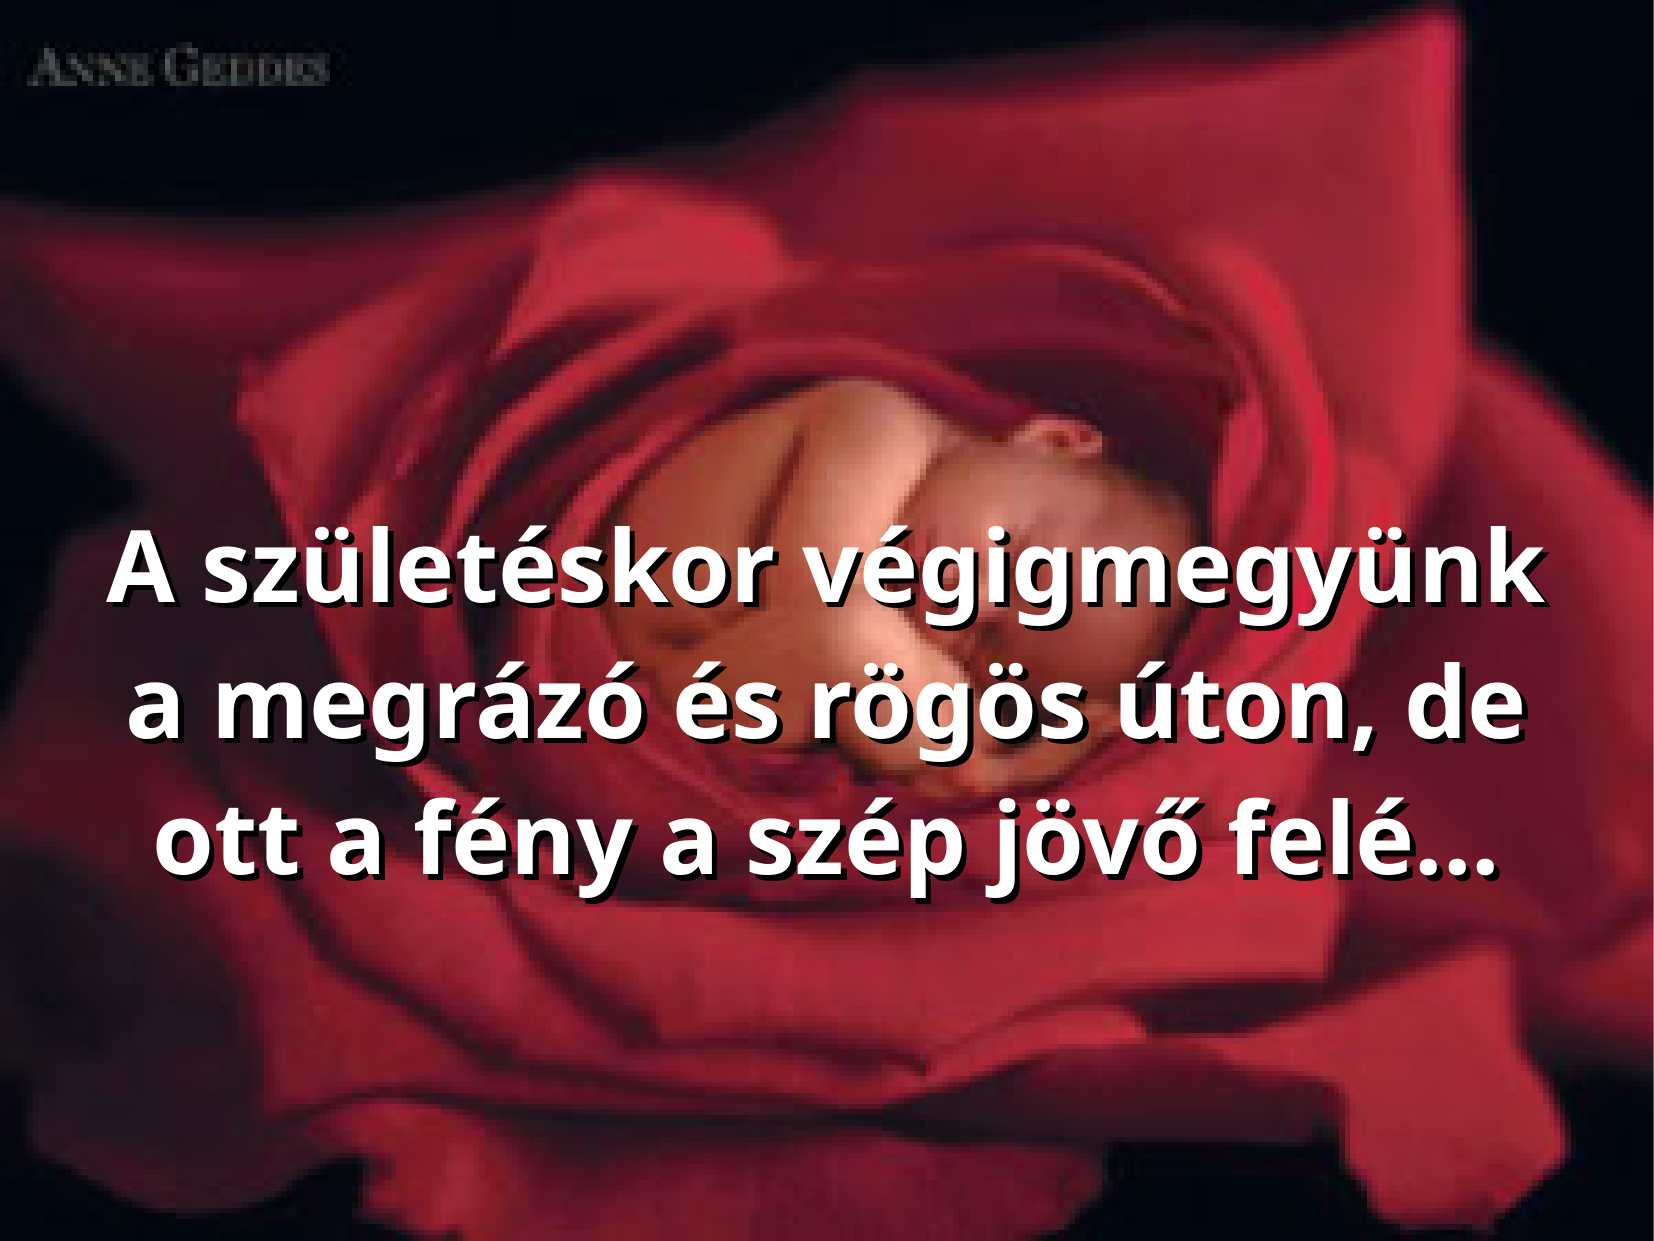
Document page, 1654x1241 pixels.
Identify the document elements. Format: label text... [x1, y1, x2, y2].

picture [0, 0, 1654, 1241]
subtitle A születéskor végigmegyünk a megrázó és rögös úton, de ott a fény a szép jövő felé... [82, 290, 1571, 1109]
